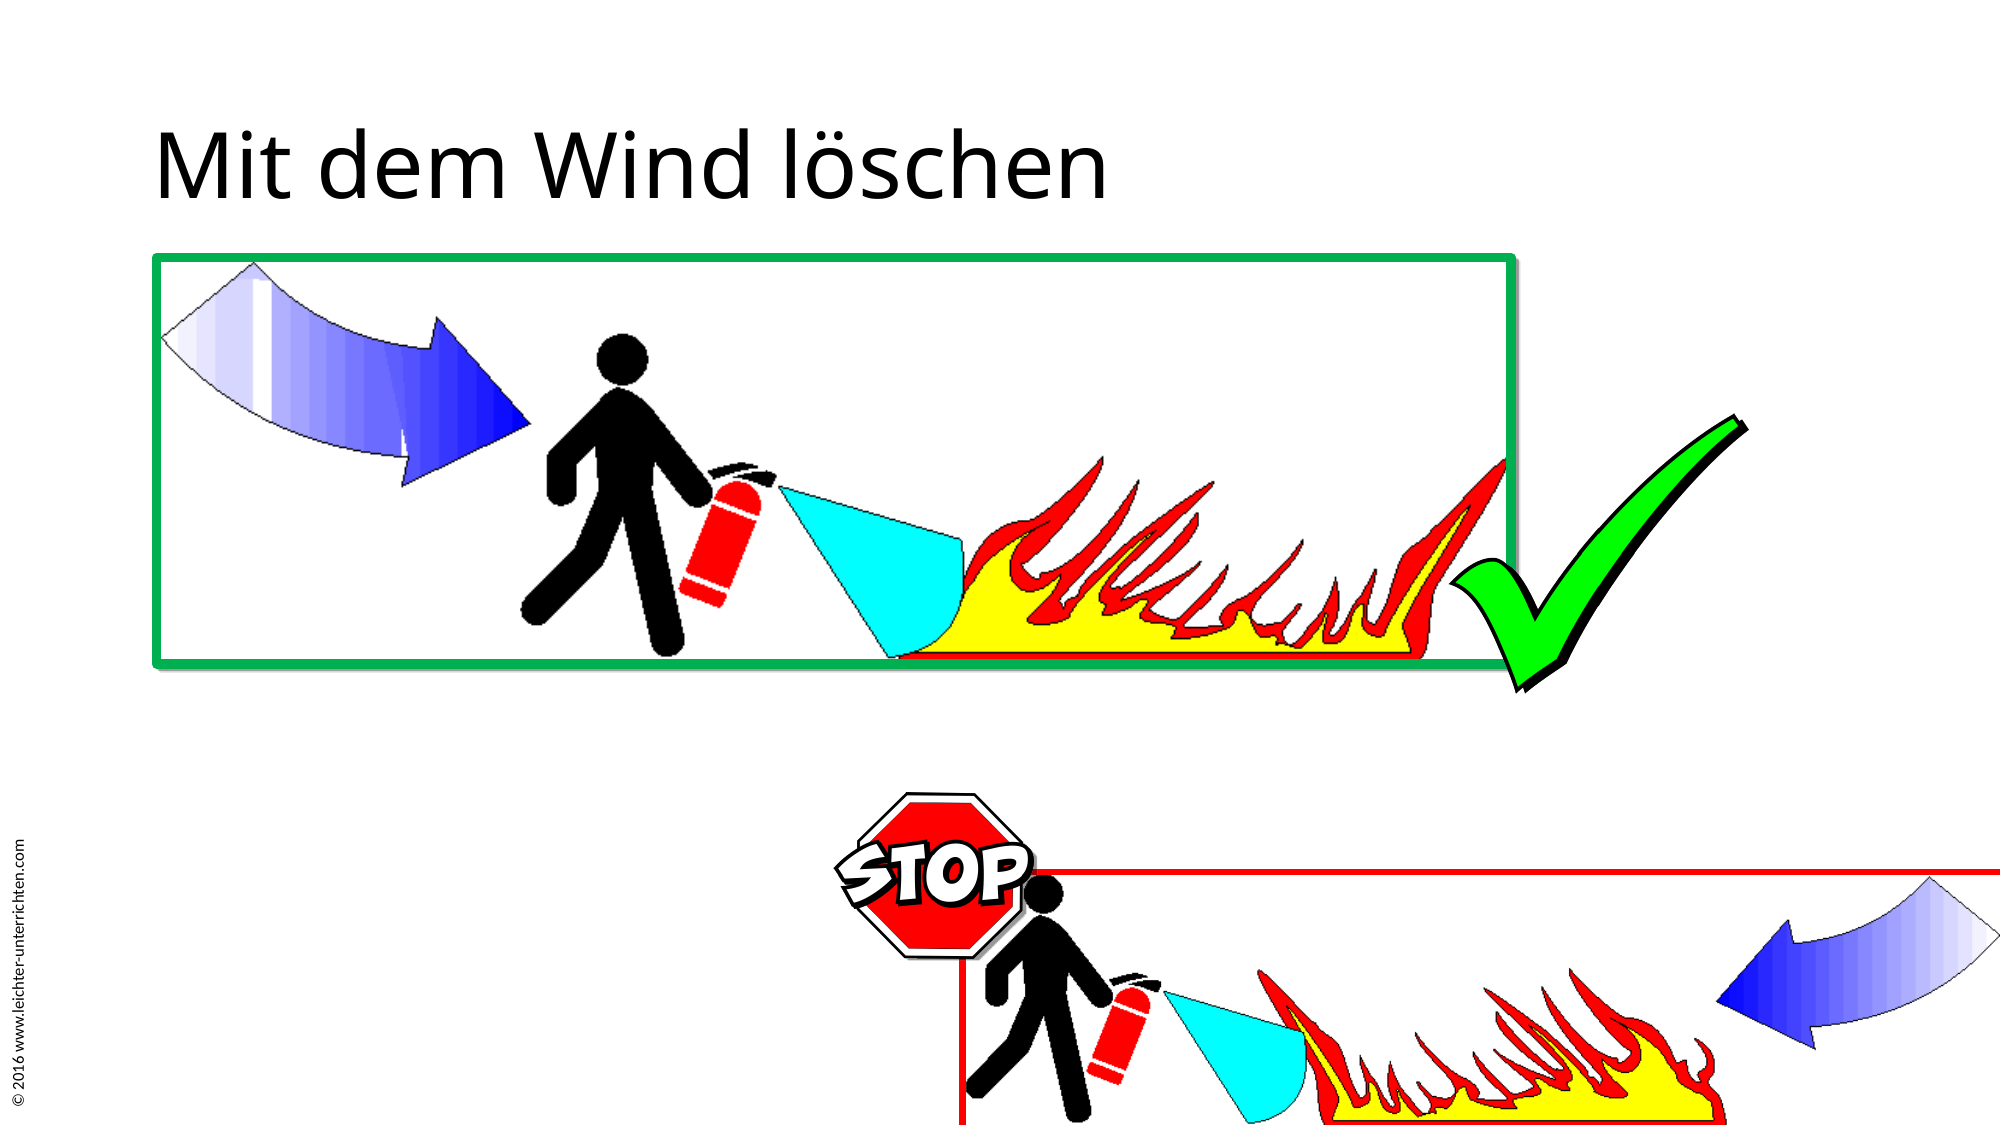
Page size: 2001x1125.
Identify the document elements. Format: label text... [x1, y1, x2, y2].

picture [161, 262, 1749, 694]
picture [833, 792, 2000, 1125]
title Mit dem Wind löschen [137, 59, 1863, 278]
